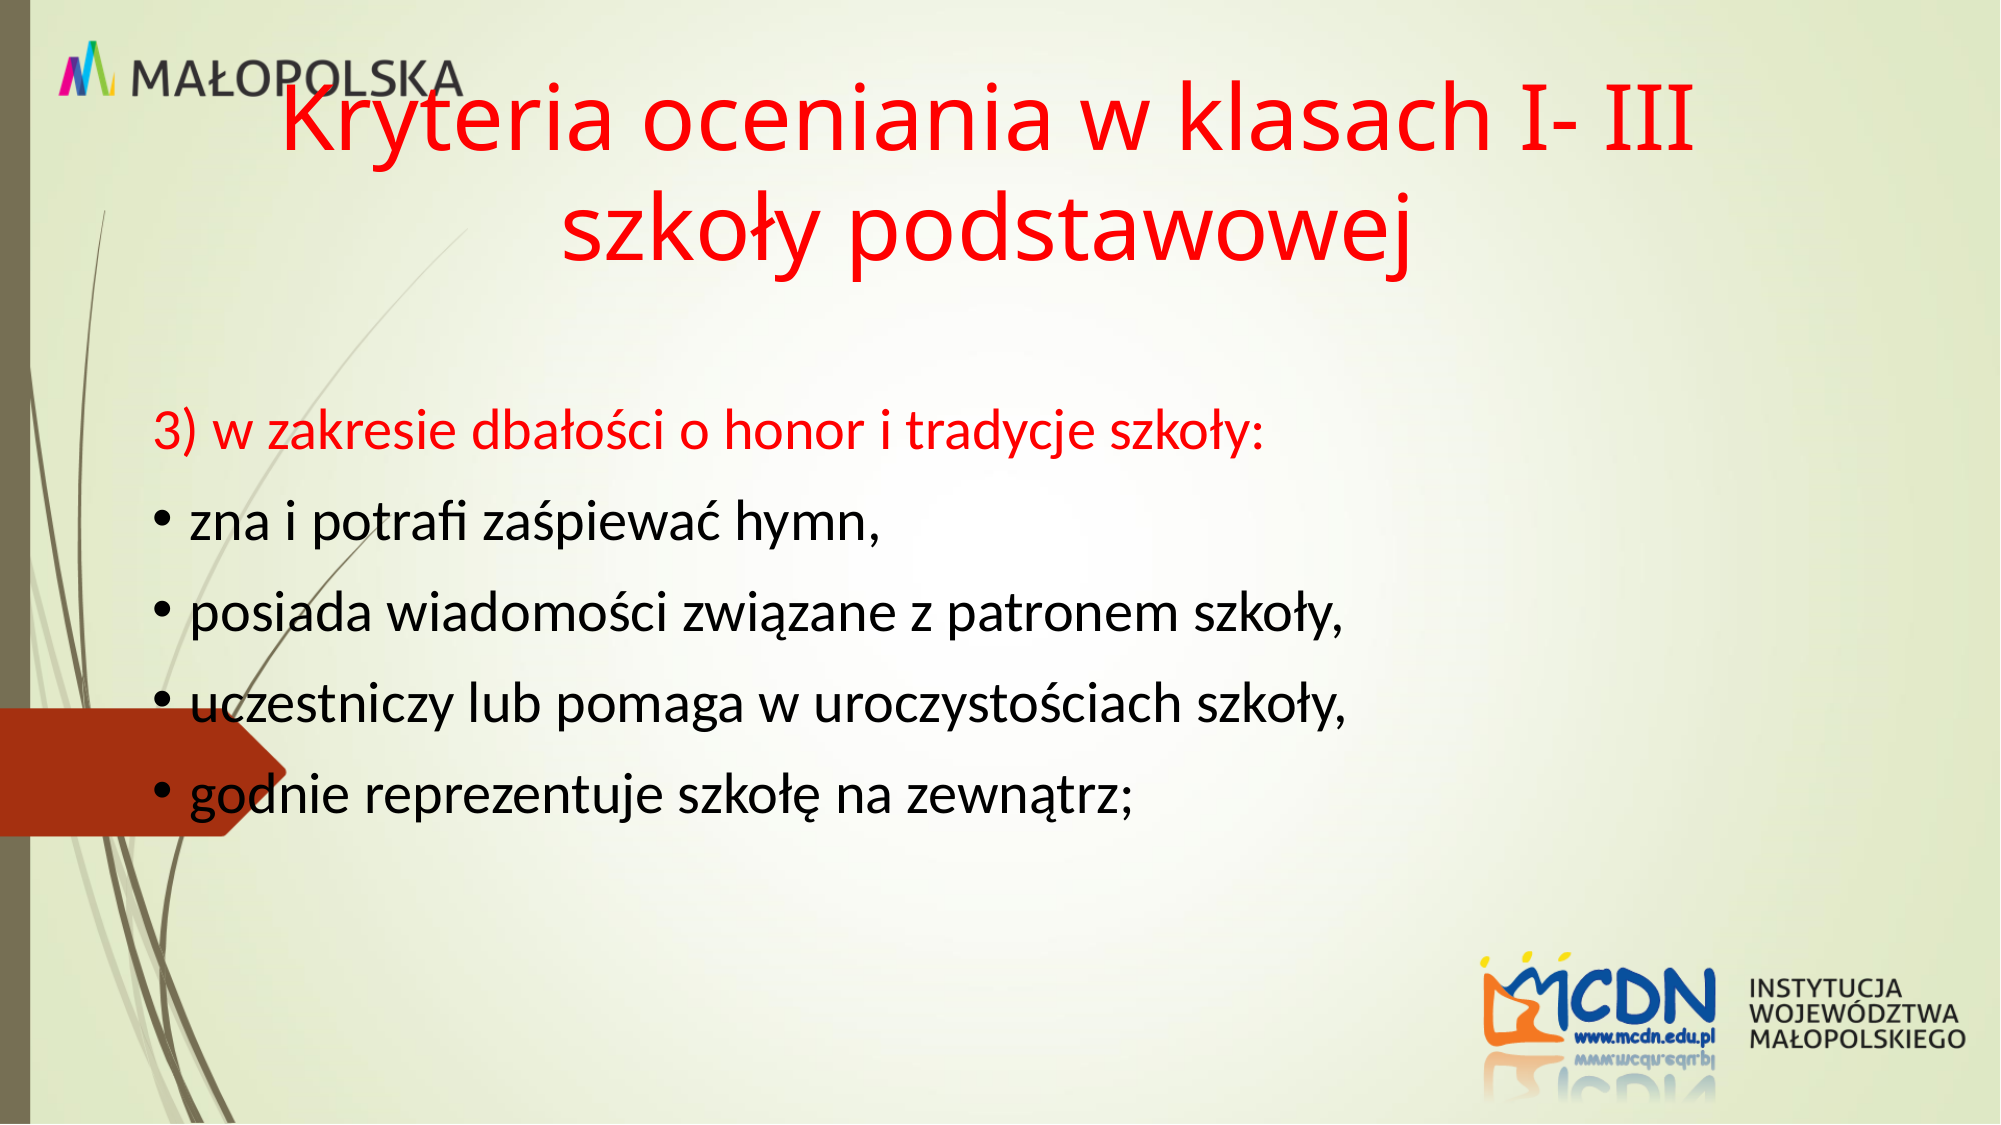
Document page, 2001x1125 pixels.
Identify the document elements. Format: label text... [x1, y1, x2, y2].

list 3) w zakresie dbałości o honor i tradycje szkoły: zna i potrafi zaśpiewać hymn, posiada wiadomości związane z patronem szkoły, uczestniczy lub pomaga w uroczystościach szkoły, godnie reprezentuje szkołę na zewnątrz; [137, 383, 1863, 1014]
picture [0, 0, 2001, 1125]
title Kryteria oceniania w klasach I- III szkoły podstawowej [137, 59, 1863, 278]
